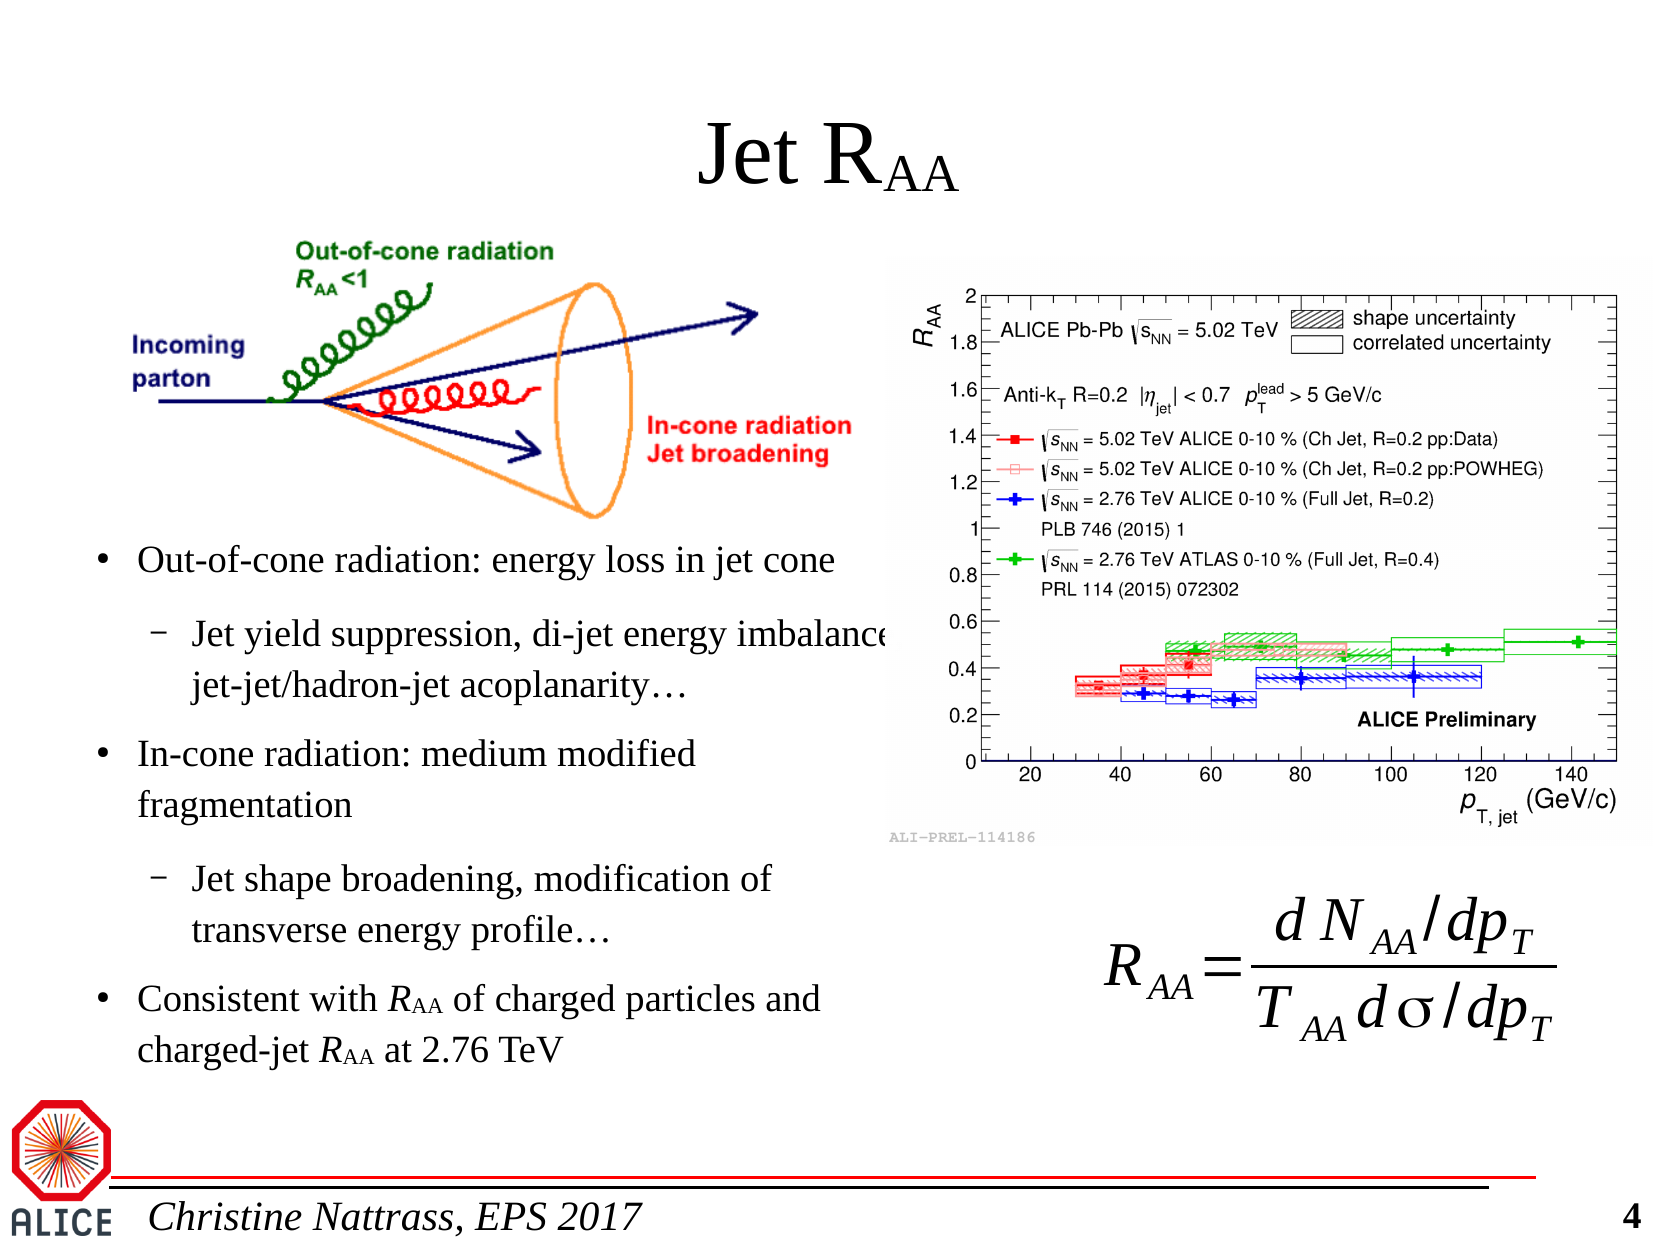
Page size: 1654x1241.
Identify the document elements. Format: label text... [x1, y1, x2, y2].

title Jet RAA [82, 49, 1576, 257]
chart [1095, 884, 1567, 1051]
picture [118, 238, 857, 523]
picture [885, 256, 1653, 847]
picture [11, 1100, 111, 1236]
list Out-of-cone radiation: energy loss in jet cone Jet yield suppression, di-jet energy imbalance, jet-jet/hadron-jet acoplanarity… In-cone radiation: medium modified fragmentation Jet shape broadening, modification of transverse energy profile… Consistent with RAA of charged particles and charged-jet RAA at 2.76 TeV [82, 530, 915, 1075]
